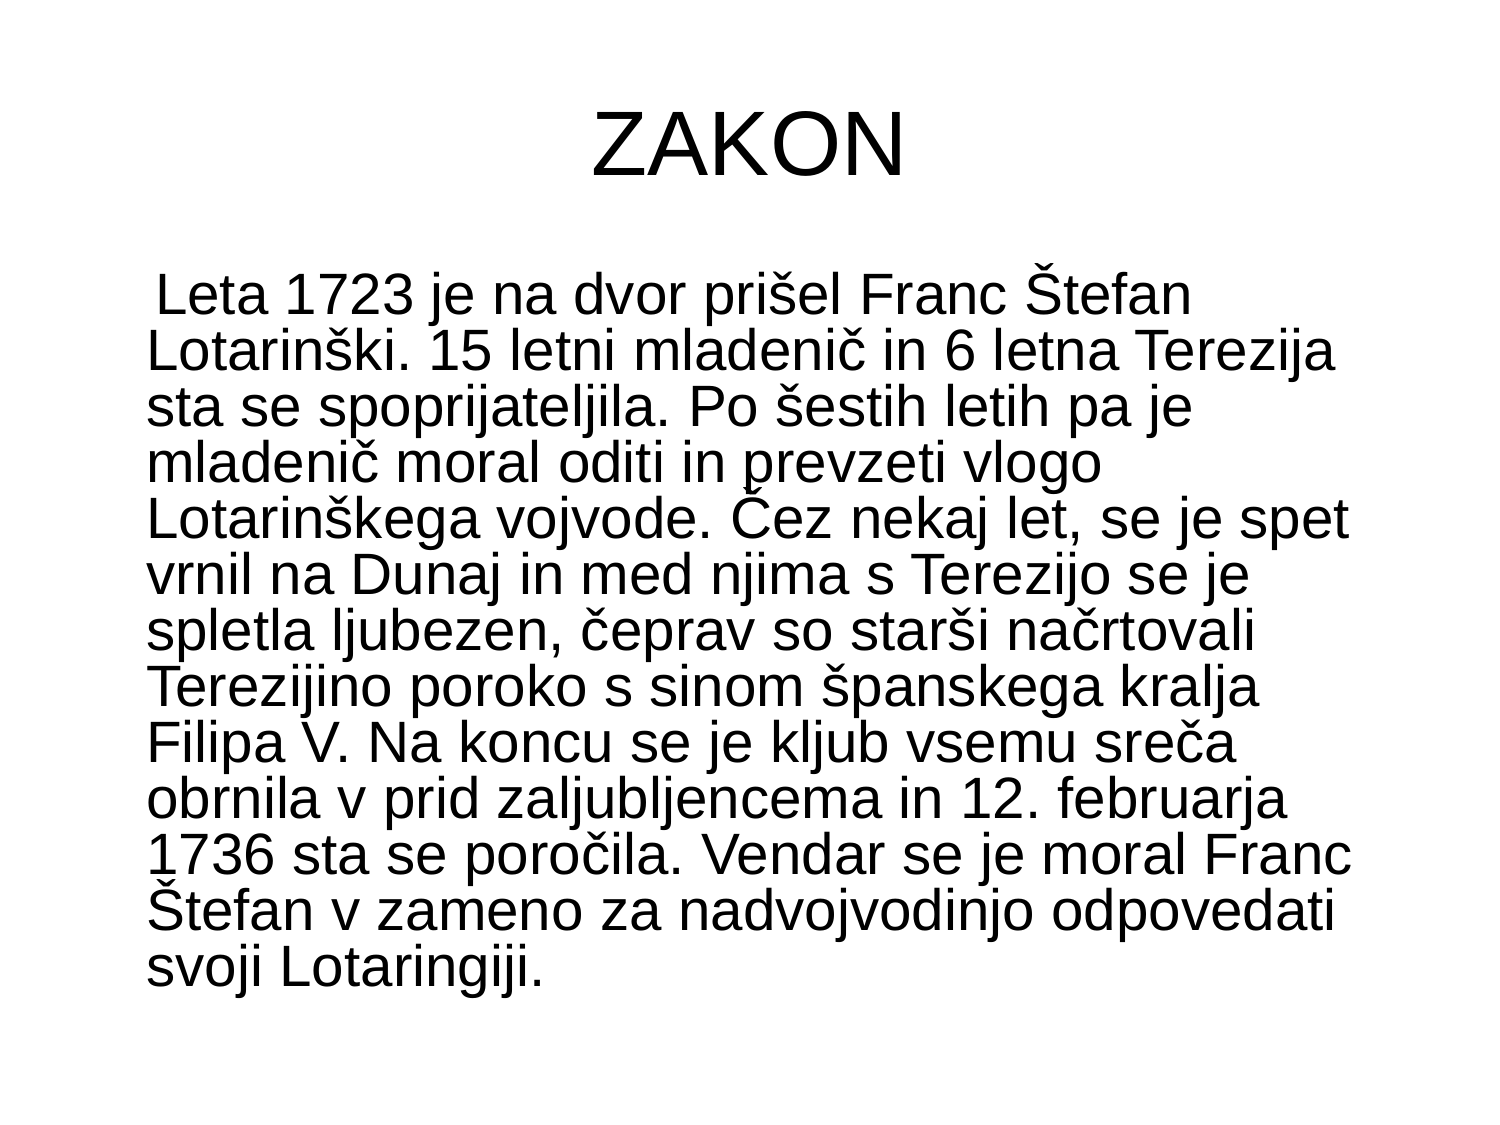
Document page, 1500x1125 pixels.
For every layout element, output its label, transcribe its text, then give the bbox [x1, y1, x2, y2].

title ZAKON [75, 45, 1425, 233]
list Leta 1723 je na dvor prišel Franc Štefan Lotarinški. 15 letni mladenič in 6 letna Terezija sta se spoprijateljila. Po šestih letih pa je mladenič moral oditi in prevzeti vlogo Lotarinškega vojvode. Čez nekaj let, se je spet vrnil na Dunaj in med njima s Terezijo se je spletla ljubezen, čeprav so starši načrtovali Terezijino poroko s sinom španskega kralja Filipa V. Na koncu se je kljub vsemu sreča obrnila v prid zaljubljencema in 12. februarja 1736 sta se poročila. Vendar se je moral Franc Štefan v zameno za nadvojvodinjo odpovedati svoji Lotaringiji. [75, 262, 1424, 1024]
